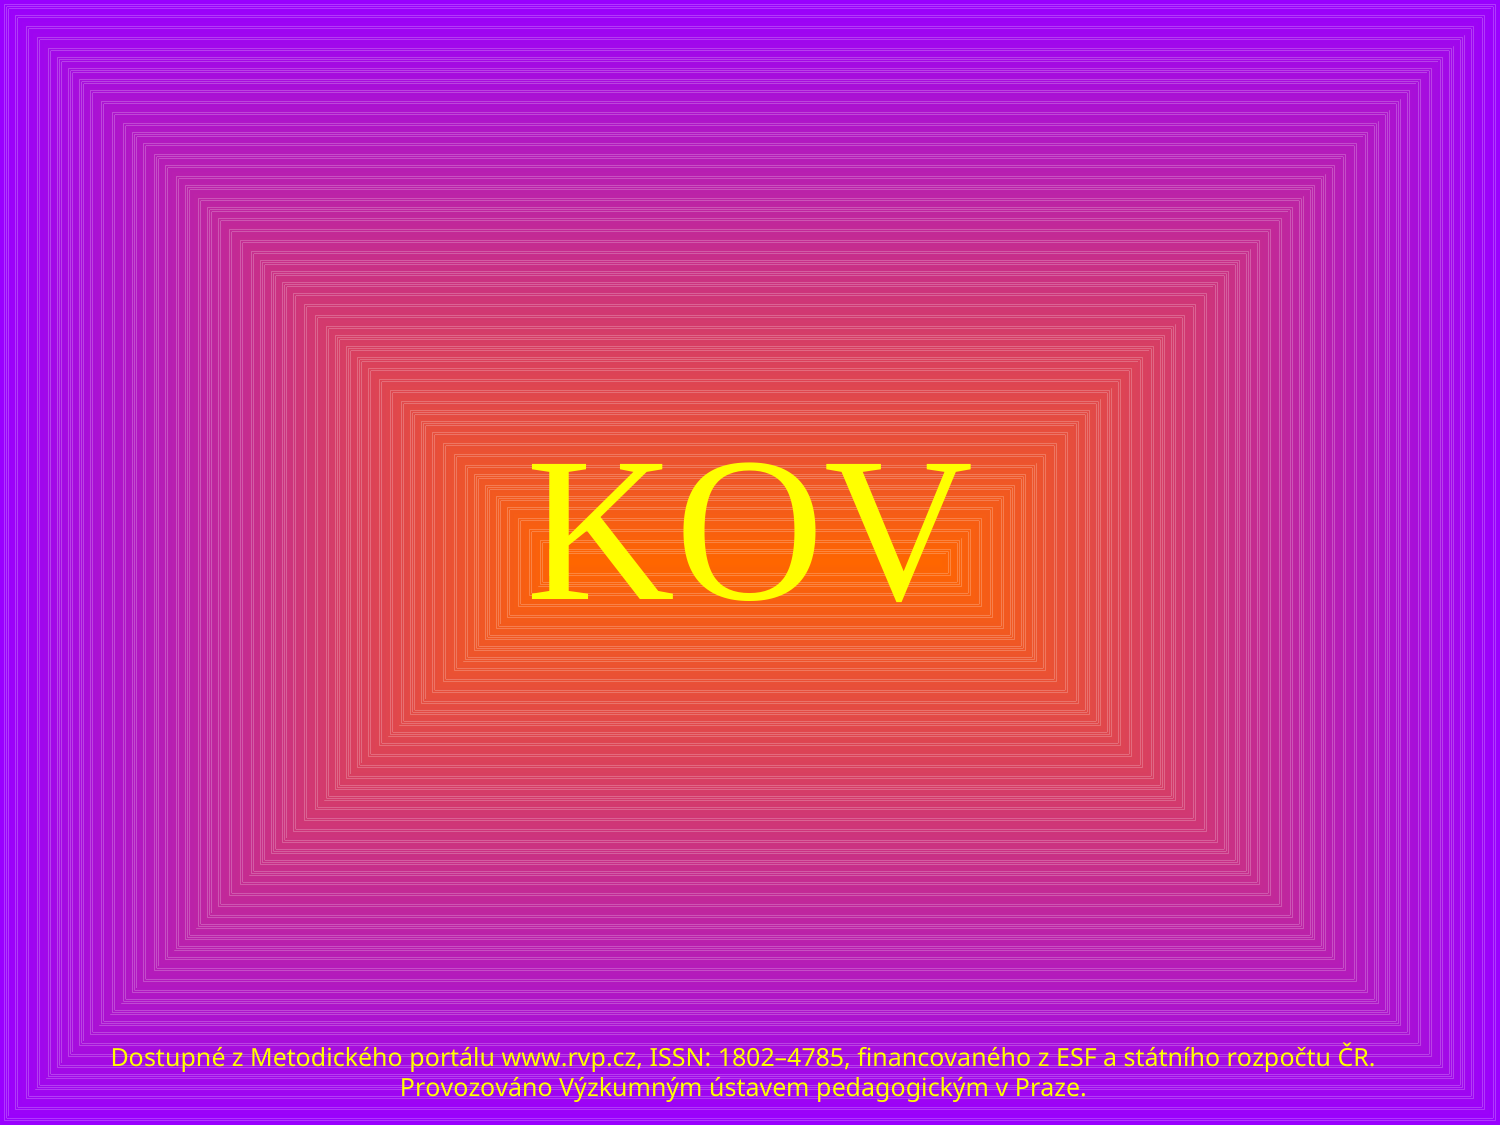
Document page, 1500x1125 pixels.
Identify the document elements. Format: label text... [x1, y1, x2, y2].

text_box KOV [0, 385, 1500, 1125]
text_box Dostupné z Metodického portálu www.rvp.cz, ISSN: 1802–4785, financovaného z ESF a státního rozpočtu ČR. Provozováno Výzkumným ústavem pedagogickým v Praze. [35, 1041, 1454, 1102]
